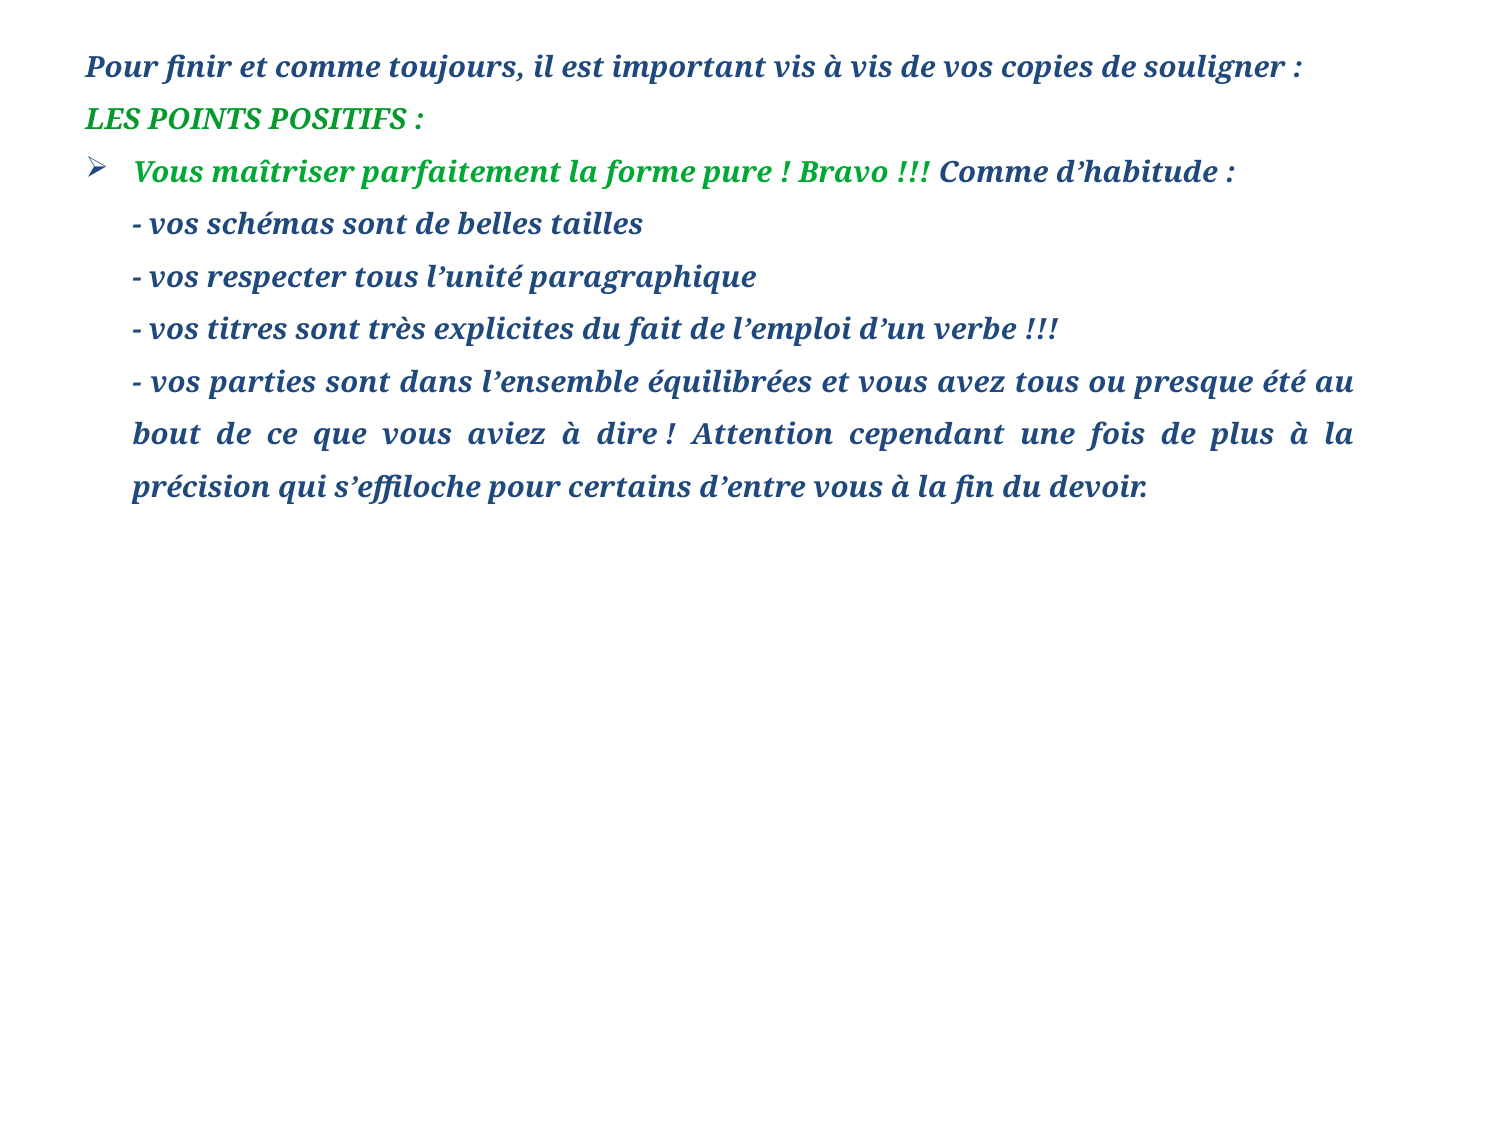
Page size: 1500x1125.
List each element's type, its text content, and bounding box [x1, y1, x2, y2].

text_box Pour finir et comme toujours, il est important vis à vis de vos copies de souligner : LES POINTS POSITIFS : Vous maîtriser parfaitement la forme pure ! Bravo !!! Comme d’habitude : - vos schémas sont de belles tailles - vos respecter tous l’unité paragraphique - vos titres sont très explicites du fait de l’emploi d’un verbe !!! - vos parties sont dans l’ensemble équilibrées et vous avez tous ou presque été au bout de ce que vous aviez à dire ! Attention cependant une fois de plus à la précision qui s’effiloche pour certains d’entre vous à la fin du devoir. [70, 23, 1371, 631]
